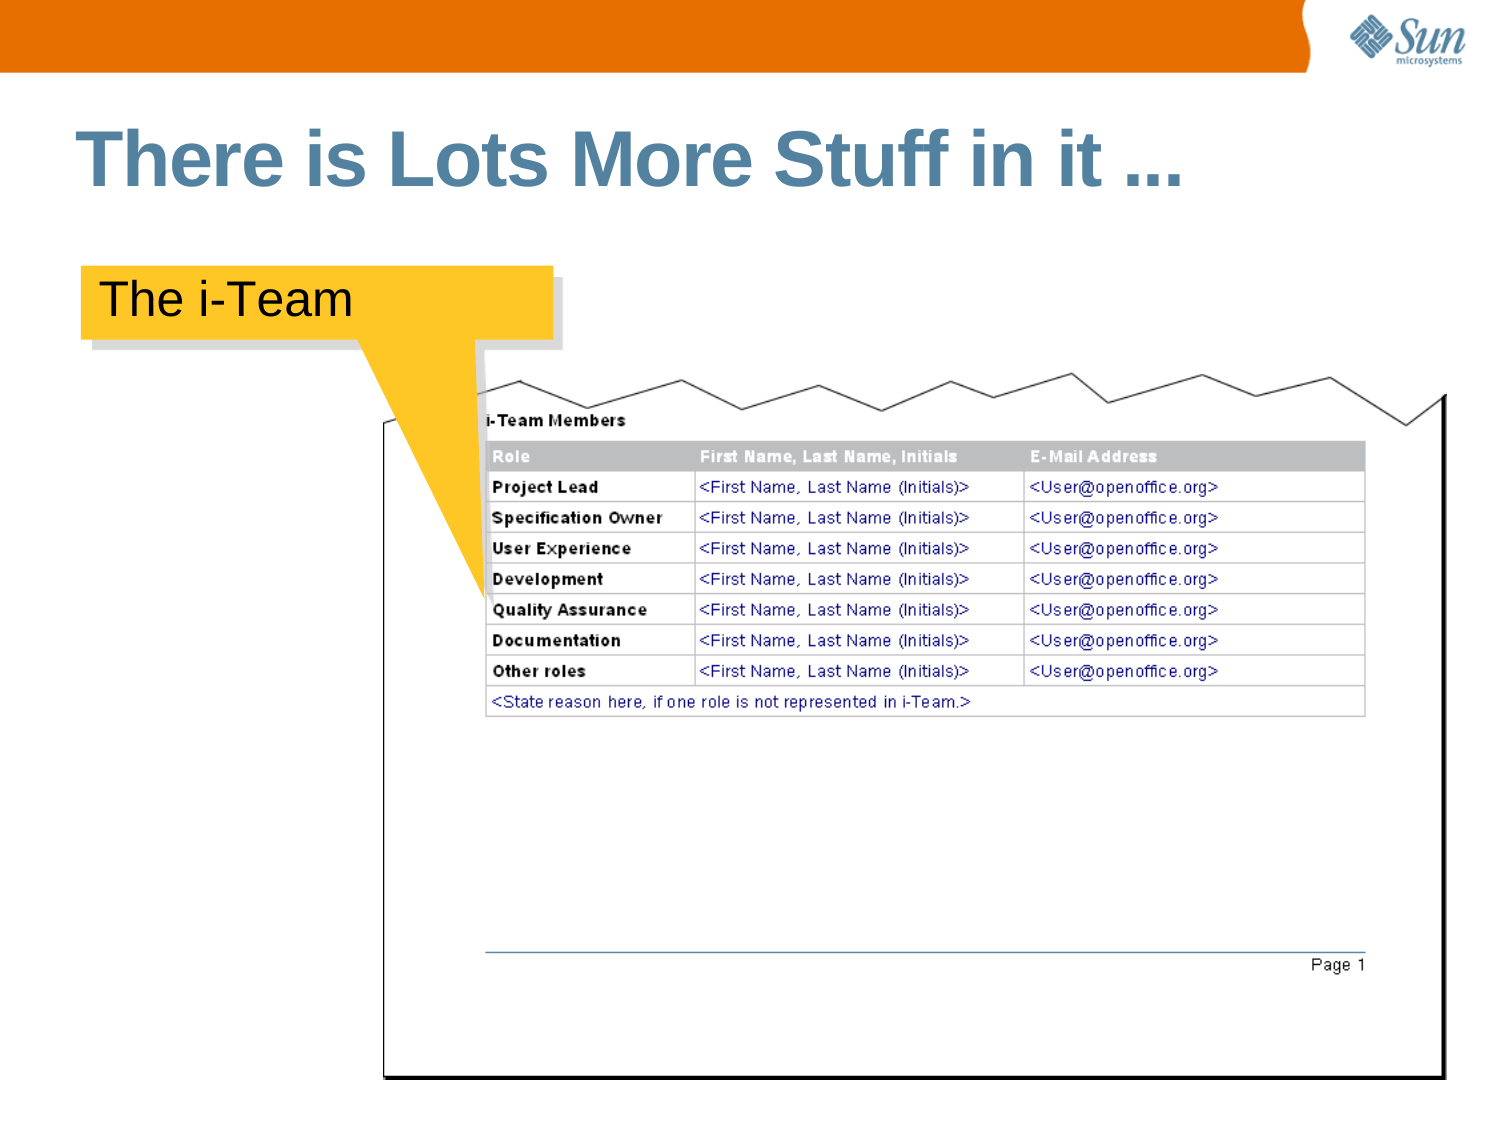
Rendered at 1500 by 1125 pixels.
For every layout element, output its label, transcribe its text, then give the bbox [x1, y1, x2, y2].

picture [0, 0, 1500, 75]
picture [383, 369, 1447, 1080]
title There is Lots More Stuff in it ... [75, 122, 1438, 228]
text_box The i-Team [80, 265, 554, 599]
